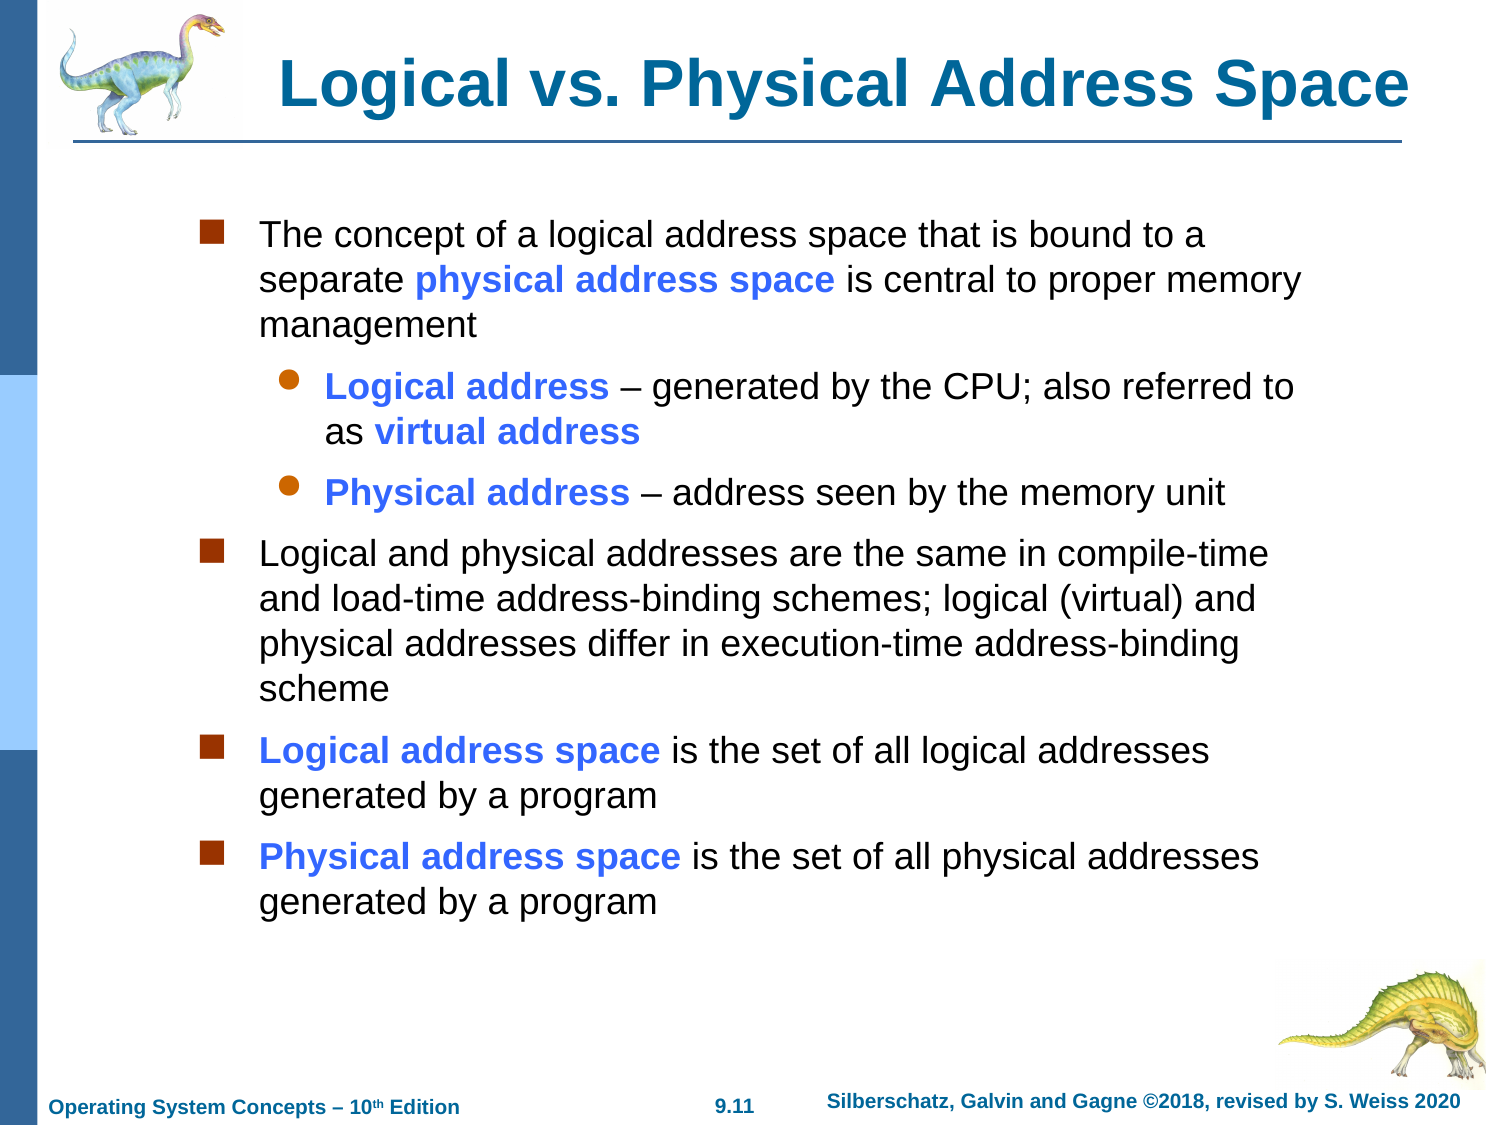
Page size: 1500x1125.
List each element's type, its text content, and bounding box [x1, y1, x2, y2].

title Logical vs. Physical Address Space [225, 32, 1465, 128]
picture [46, 0, 243, 149]
list The concept of a logical address space that is bound to a separate physical address space is central to proper memory management Logical address – generated by the CPU; also referred to as virtual address Physical address – address seen by the memory unit Logical and physical addresses are the same in compile-time and load-time address-binding schemes; logical (virtual) and physical addresses differ in execution-time address-binding scheme Logical address space is the set of all logical addresses generated by a program Physical address space is the set of all physical addresses generated by a program [187, 202, 1358, 936]
picture [1275, 959, 1486, 1090]
